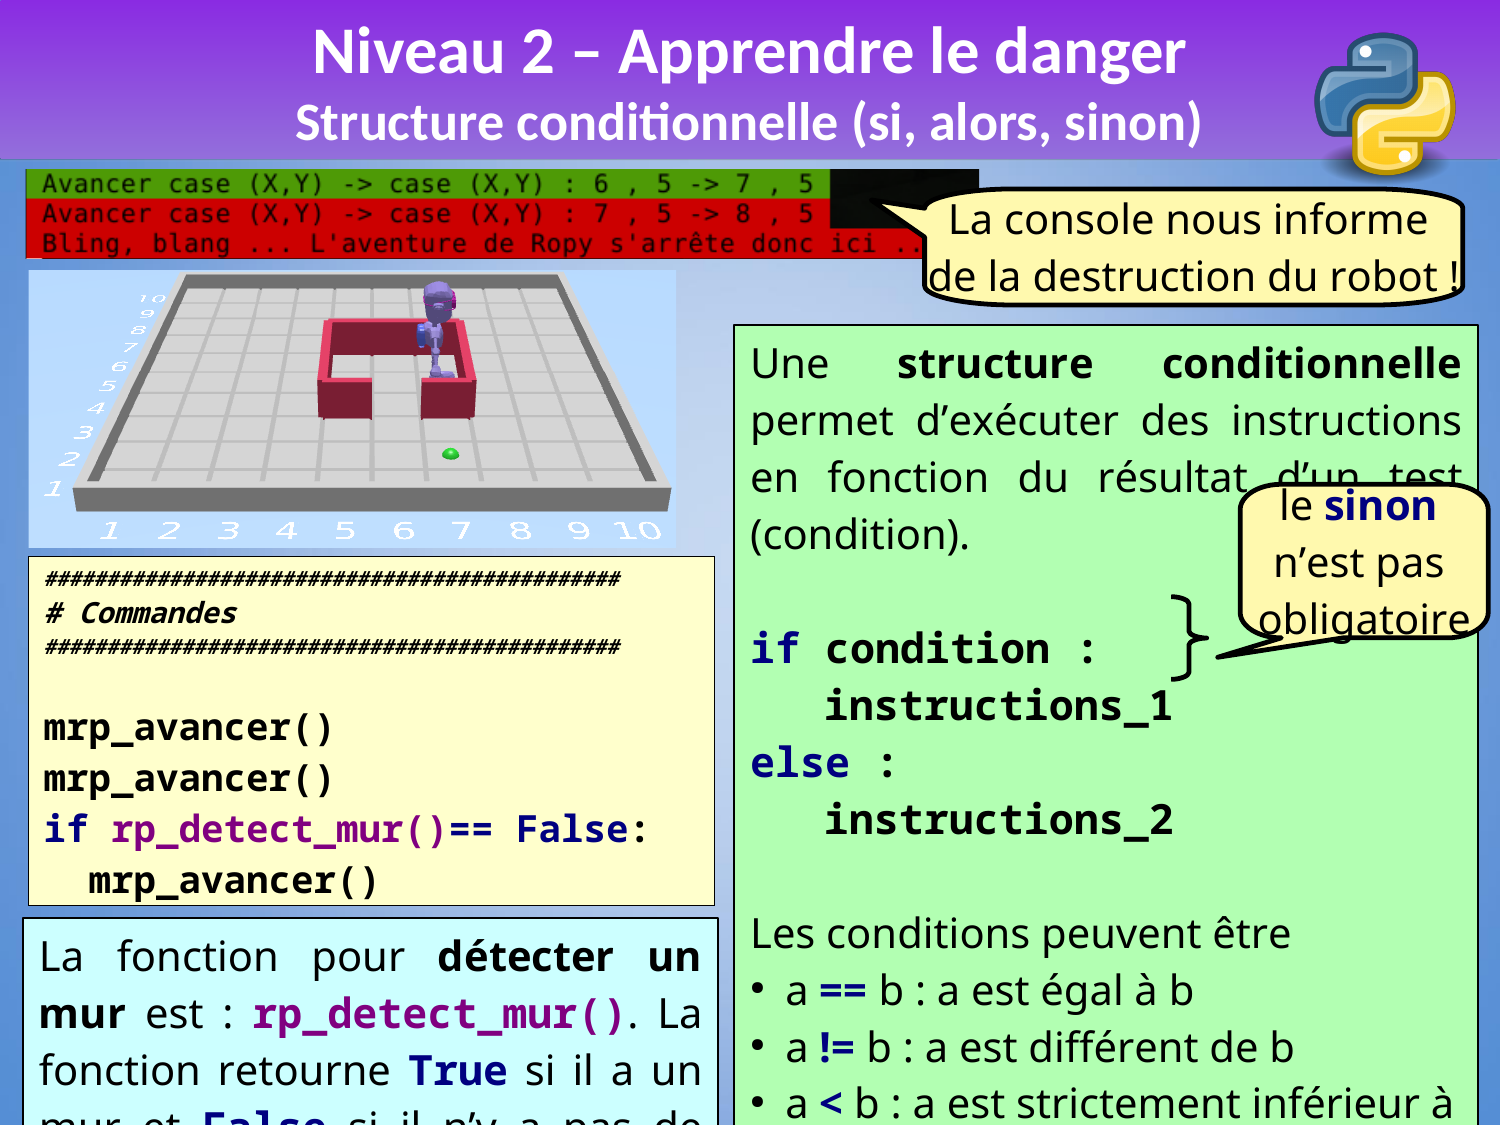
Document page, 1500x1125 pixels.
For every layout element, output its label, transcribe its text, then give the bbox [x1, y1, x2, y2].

text_box La console nous informe de la destruction du robot ! [871, 188, 1463, 306]
text_box le sinon n’est pas obligatoire [1217, 484, 1489, 658]
text_box La fonction pour détecter un mur est : rp_detect_mur(). La fonction retourne True si il a un mur et False si il n’y a pas de mur. [23, 918, 719, 1102]
text_box Une structure conditionnelle permet d’exécuter des instructions en fonction du résultat d’un test (condition). if condition : instructions_1 else : instructions_2 Les conditions peuvent être a == b : a est égal à b a != b : a est différent de b a < b : a est strictement inférieur à b a <= b : a est inférieur ou égal à b a ==b and c==d : les deux conditions doivent être vrai (fonction ET) a ==b or c==d : une des deux conditions doit être vrai (fonction OU) [734, 325, 1479, 1094]
text_box ############################################## # Commandes ############################################## mrp_avancer() mrp_avancer() if rp_detect_mur()== False: mrp_avancer() [28, 556, 715, 906]
text_box Niveau 2 – Apprendre le danger Structure conditionnelle (si, alors, sinon) [0, 0, 1500, 159]
picture [0, 29, 1500, 1125]
